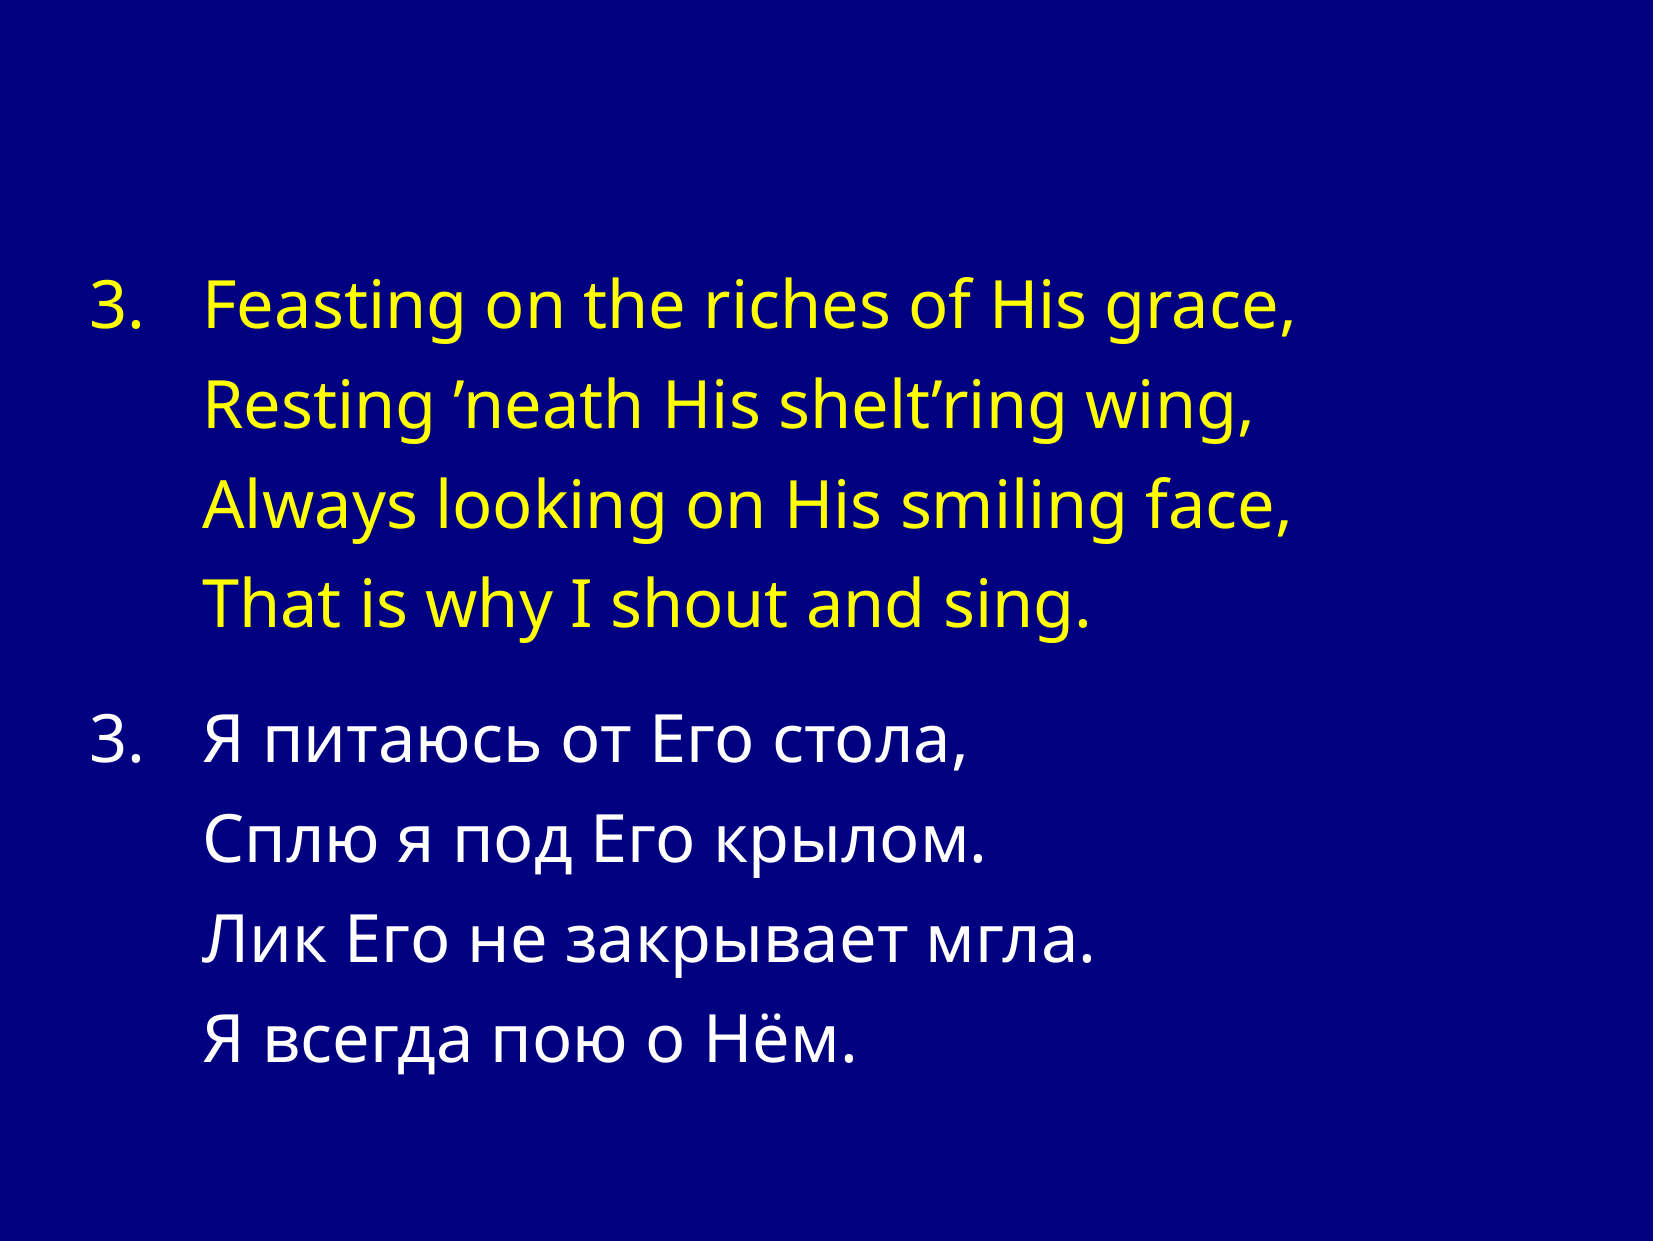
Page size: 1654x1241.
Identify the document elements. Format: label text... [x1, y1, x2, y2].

text_box 3. Я питаюсь от Его стола, Сплю я под Его крылом. Лик Его не закрывает мгла. Я всегда пою о Нём. [75, 675, 1576, 1163]
text_box 3. Feasting on the riches of His grace, Resting ’neath His shelt’ring wing, Always looking on His smiling face, That is why I shout and sing. [75, 150, 1653, 638]
